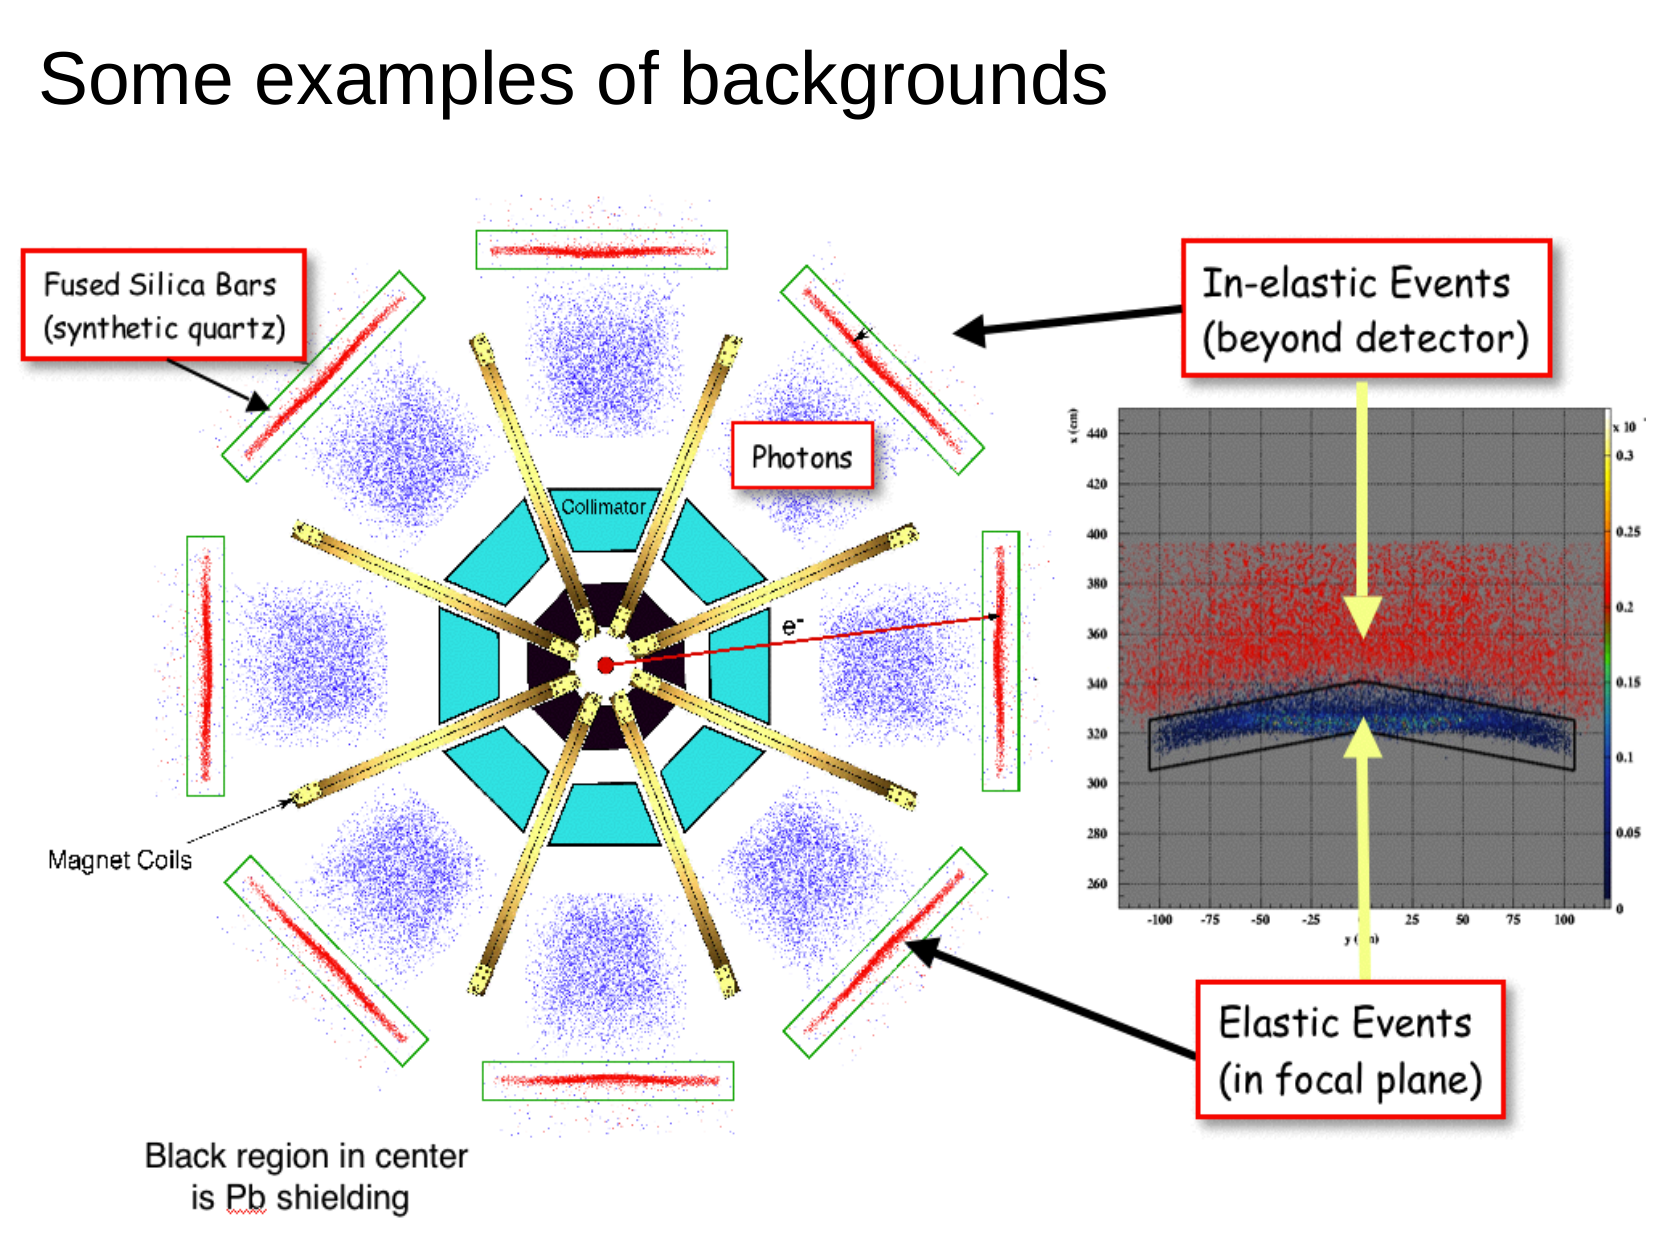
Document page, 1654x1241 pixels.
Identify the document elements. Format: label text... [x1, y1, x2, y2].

picture [5, 177, 1646, 1231]
text_box Some examples of backgrounds [23, 29, 1126, 156]
